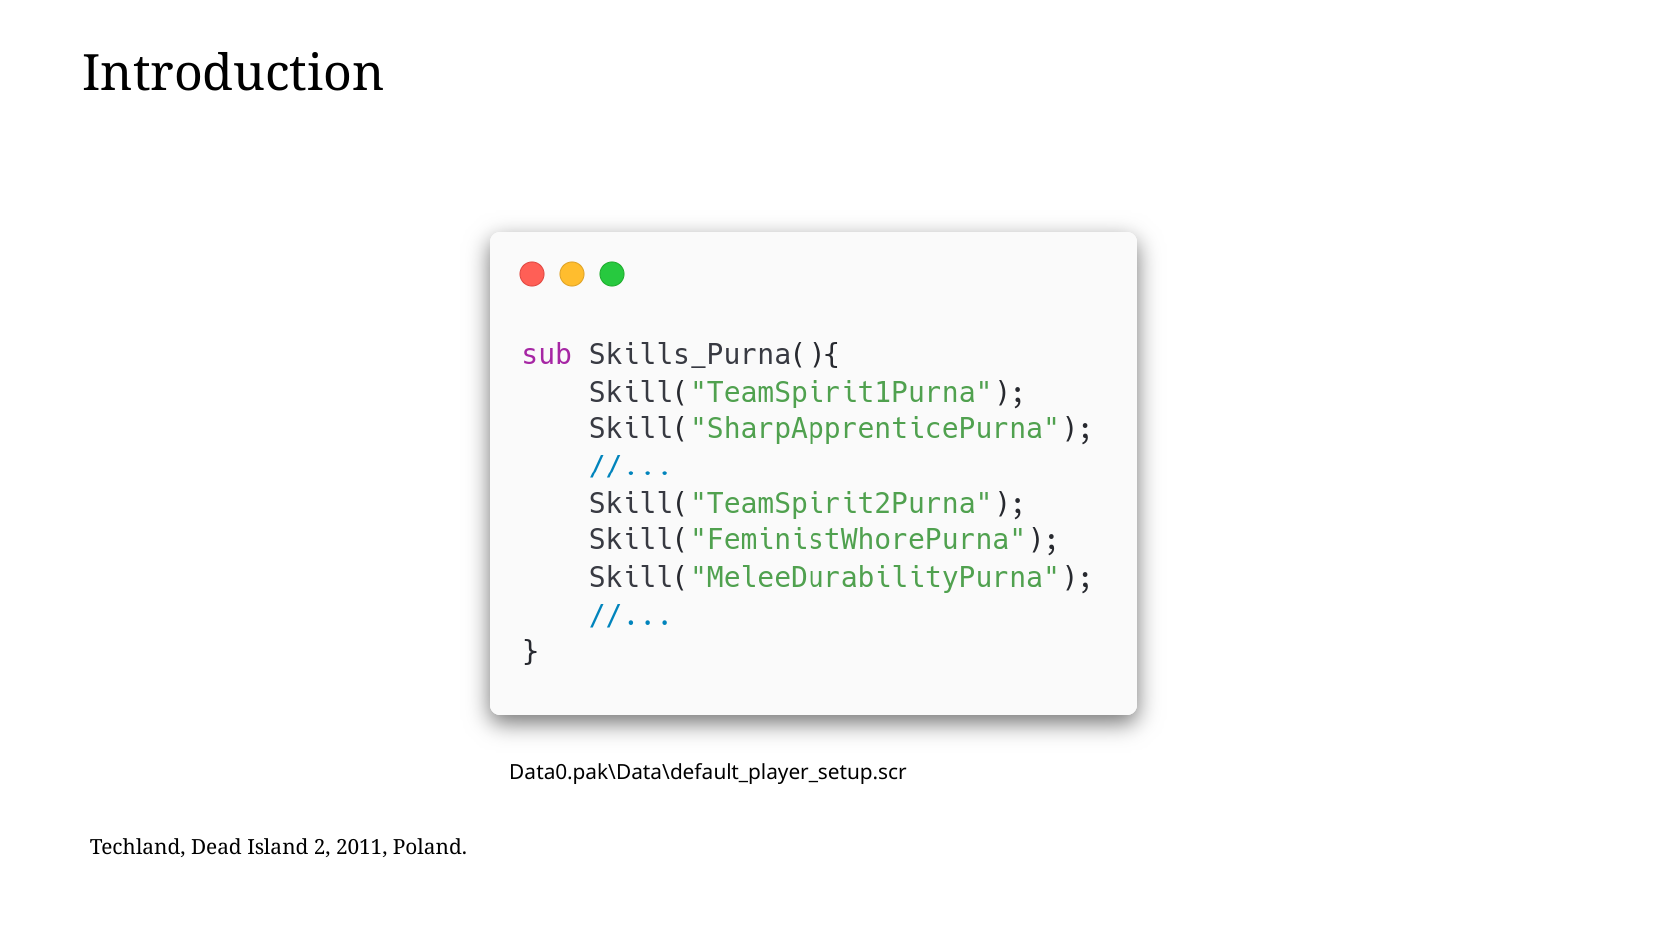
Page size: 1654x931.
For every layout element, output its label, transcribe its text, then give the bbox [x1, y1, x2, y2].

text_box Data0.pak\Data\default_player_setup.scr [494, 750, 1088, 822]
picture [377, 121, 1249, 826]
title Introduction [82, 37, 1571, 193]
text_box Techland, Dead Island 2, 2011, Poland. [75, 825, 559, 874]
